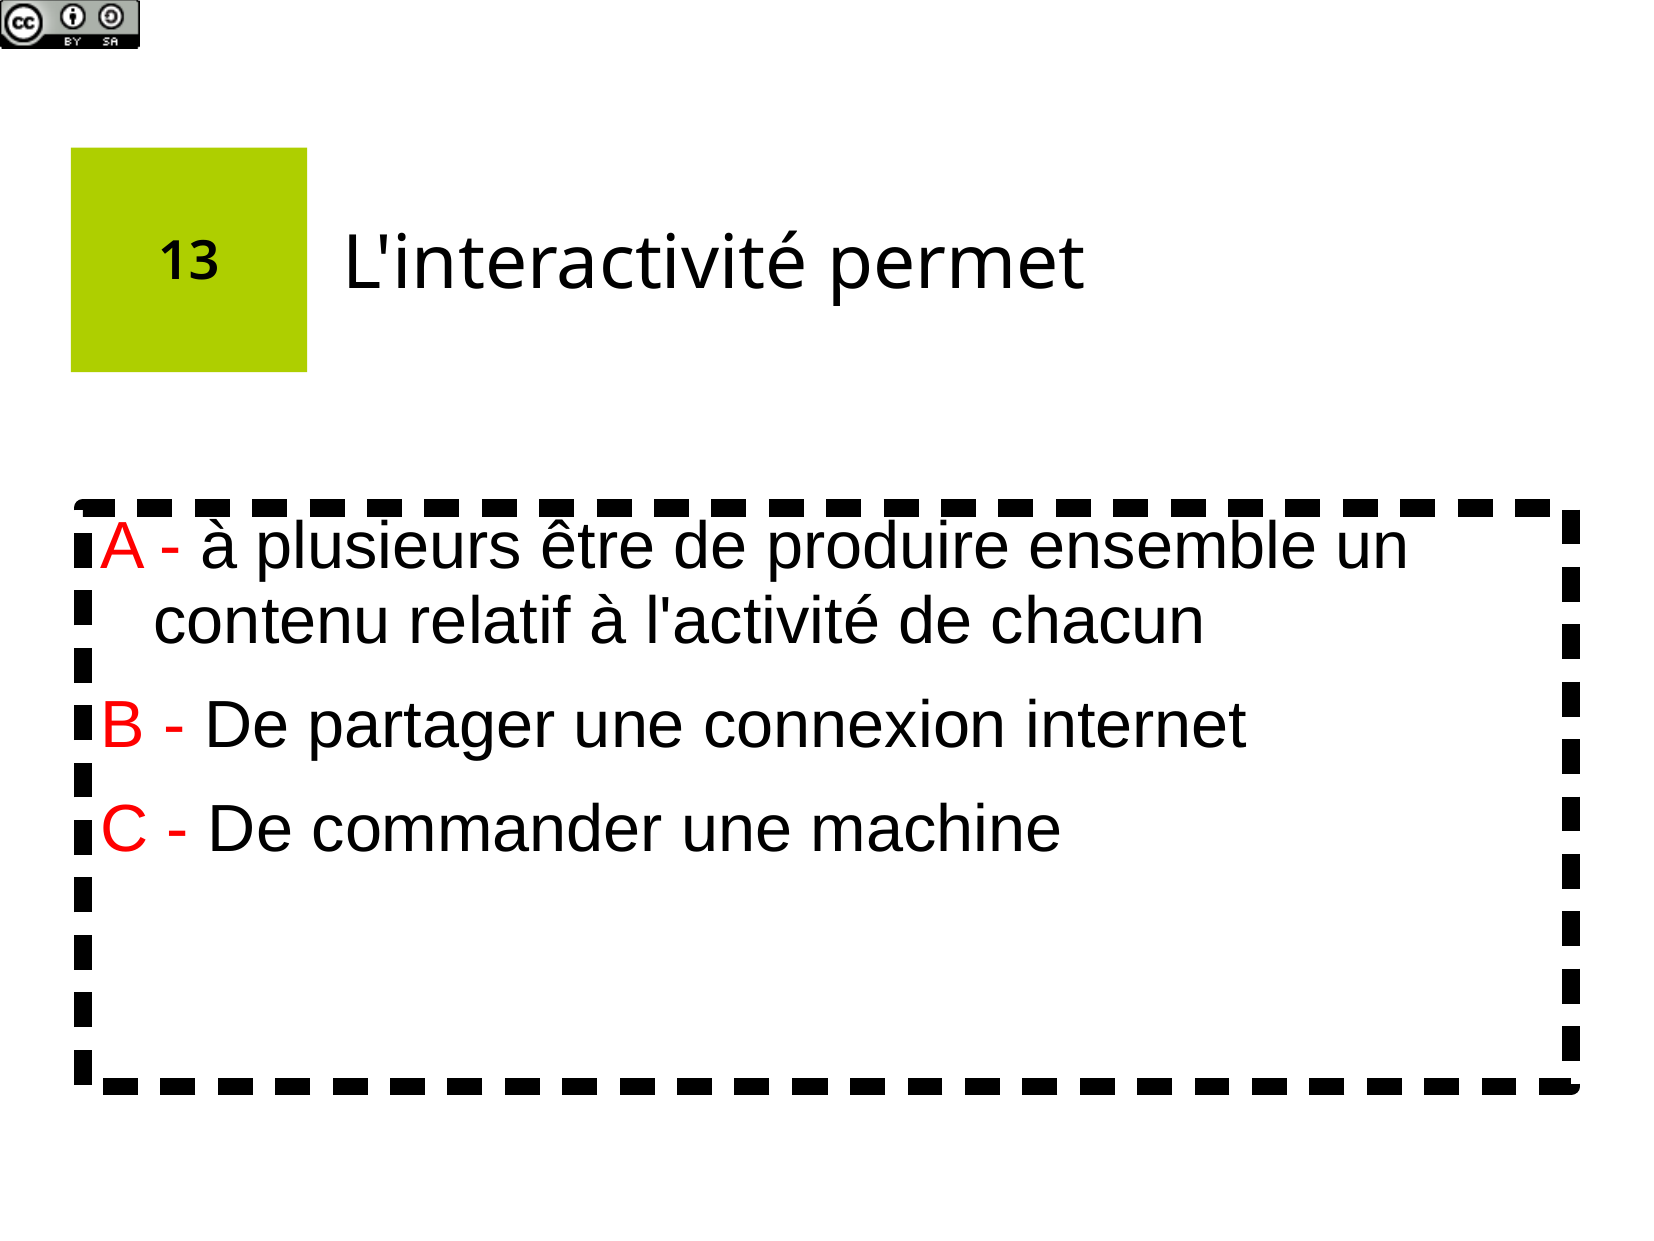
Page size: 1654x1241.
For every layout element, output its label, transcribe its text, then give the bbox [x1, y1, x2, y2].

list à plusieurs être de produire ensemble un contenu relatif à l'activité de chacun De partager une connexion internet De commander une machine [82, 507, 1571, 1087]
picture [0, 0, 140, 49]
title L'interactivité permet [342, 59, 1571, 461]
